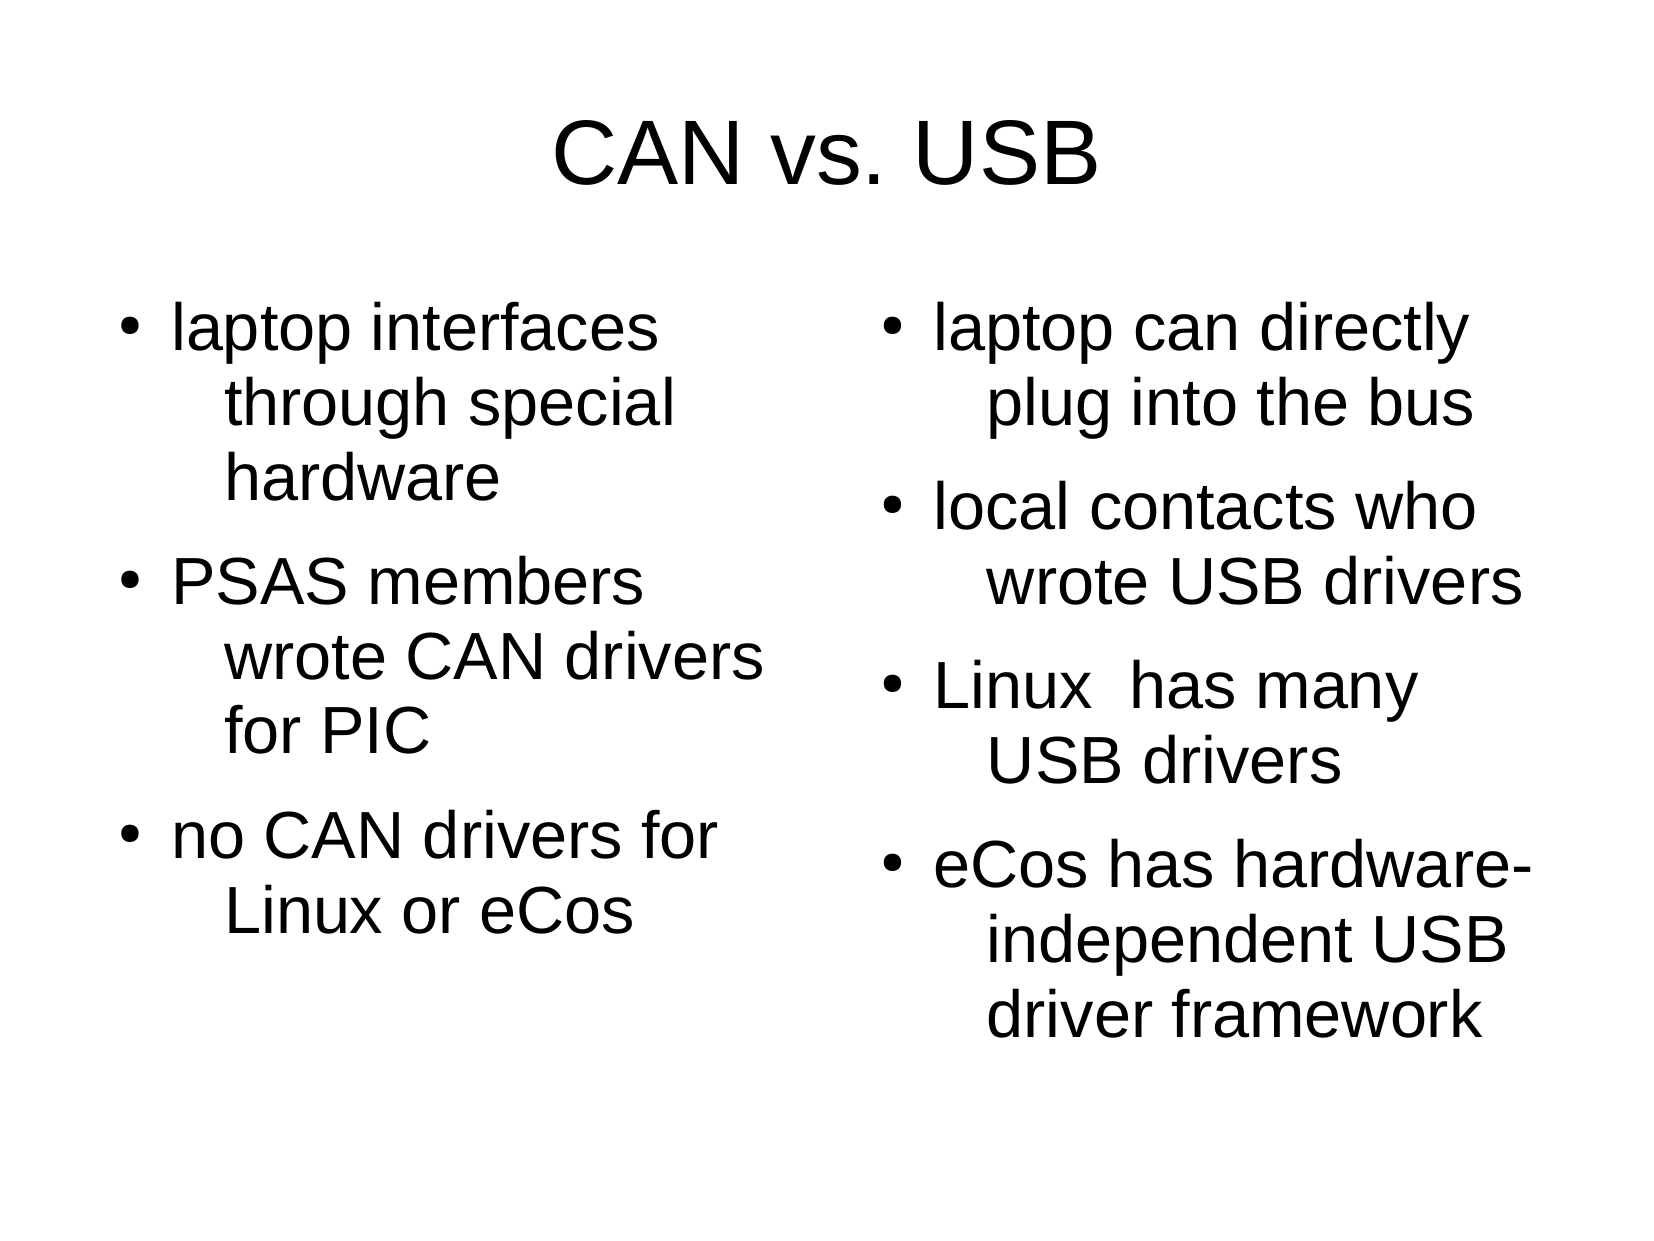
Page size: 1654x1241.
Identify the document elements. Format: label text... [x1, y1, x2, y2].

list laptop can directly plug into the bus local contacts who wrote USB drivers Linux has many USB drivers eCos has hardware-independent USB driver framework [845, 290, 1572, 1129]
title CAN vs. USB [82, 49, 1571, 257]
list laptop interfaces through special hardware PSAS members wrote CAN drivers for PIC no CAN drivers for Linux or eCos [82, 290, 809, 1109]
